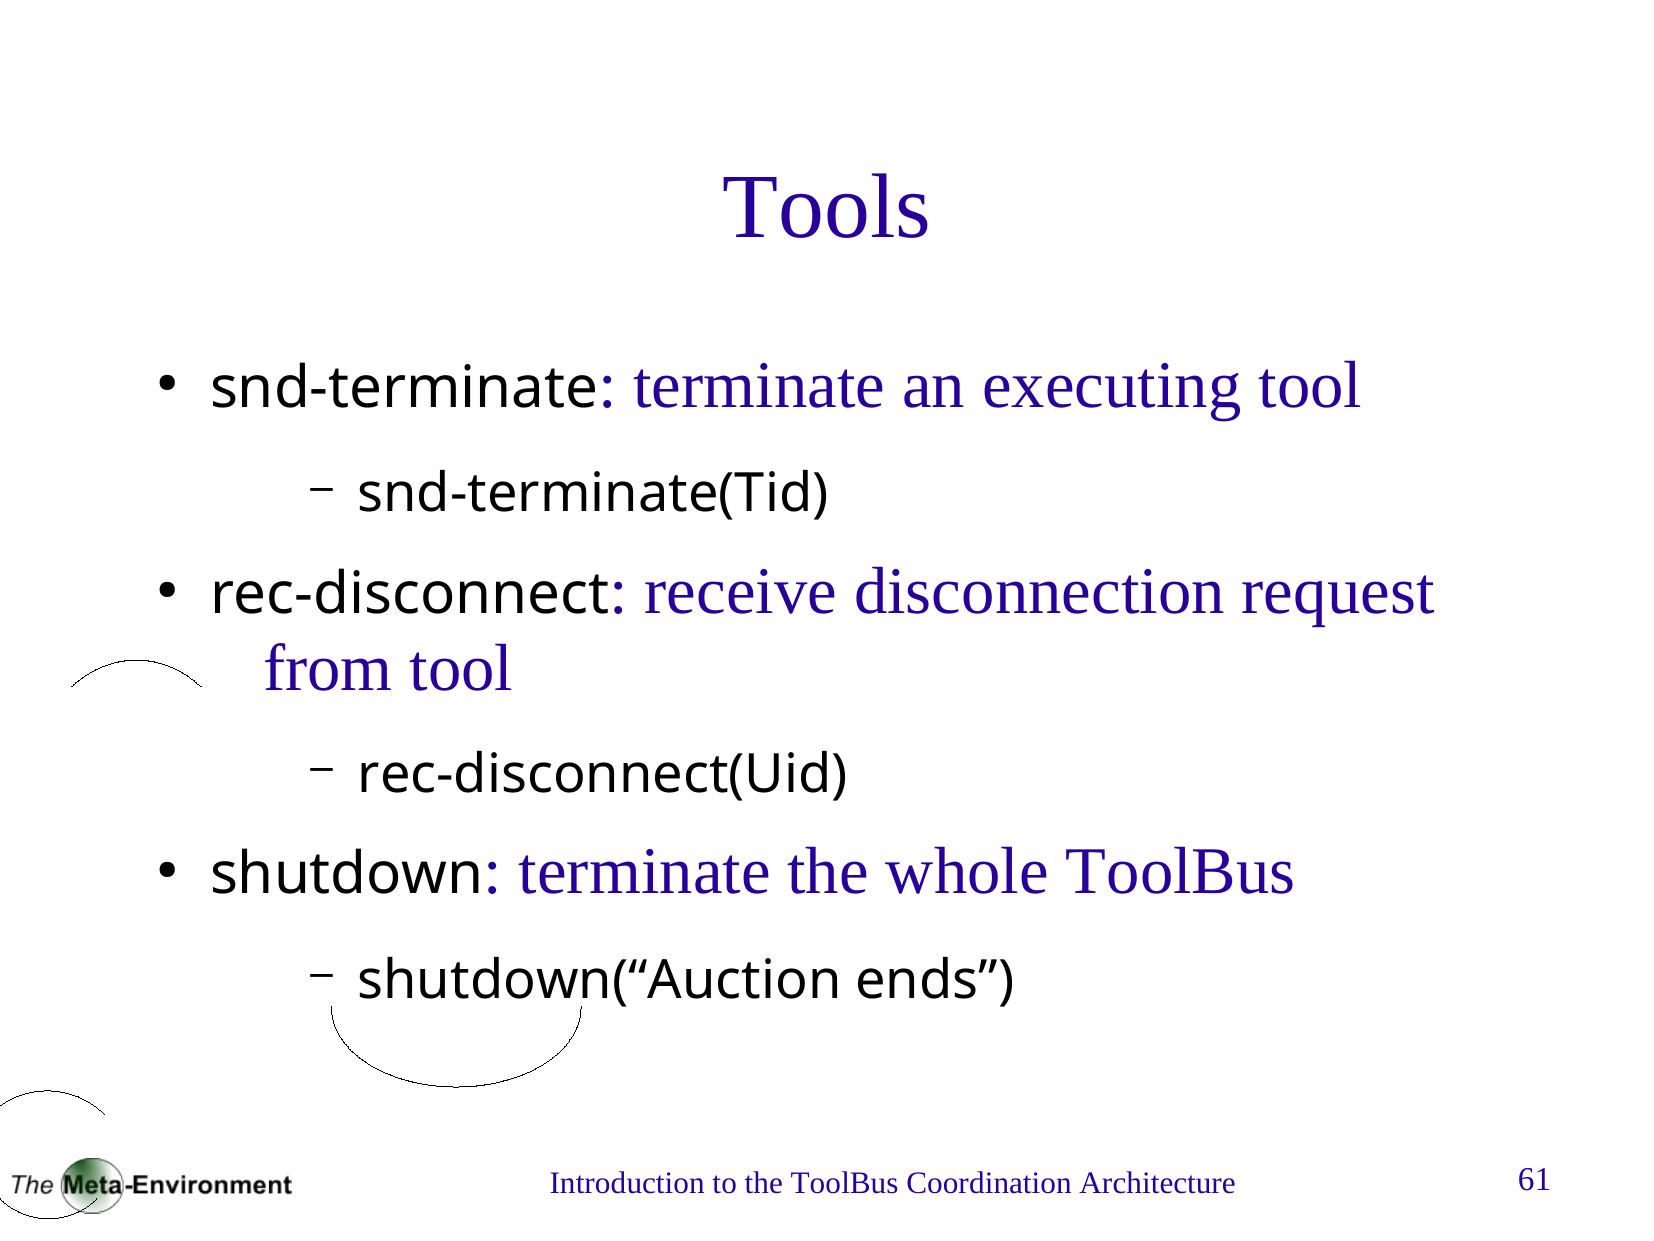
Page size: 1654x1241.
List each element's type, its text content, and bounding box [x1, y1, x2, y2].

picture [12, 1158, 292, 1214]
list snd-terminate: terminate an executing tool snd-terminate(Tid) rec-disconnect: receive disconnection request from tool rec-disconnect(Uid) shutdown: terminate the whole ToolBus shutdown(“Auction ends”) [121, 344, 1534, 1127]
title Tools [121, 102, 1534, 311]
